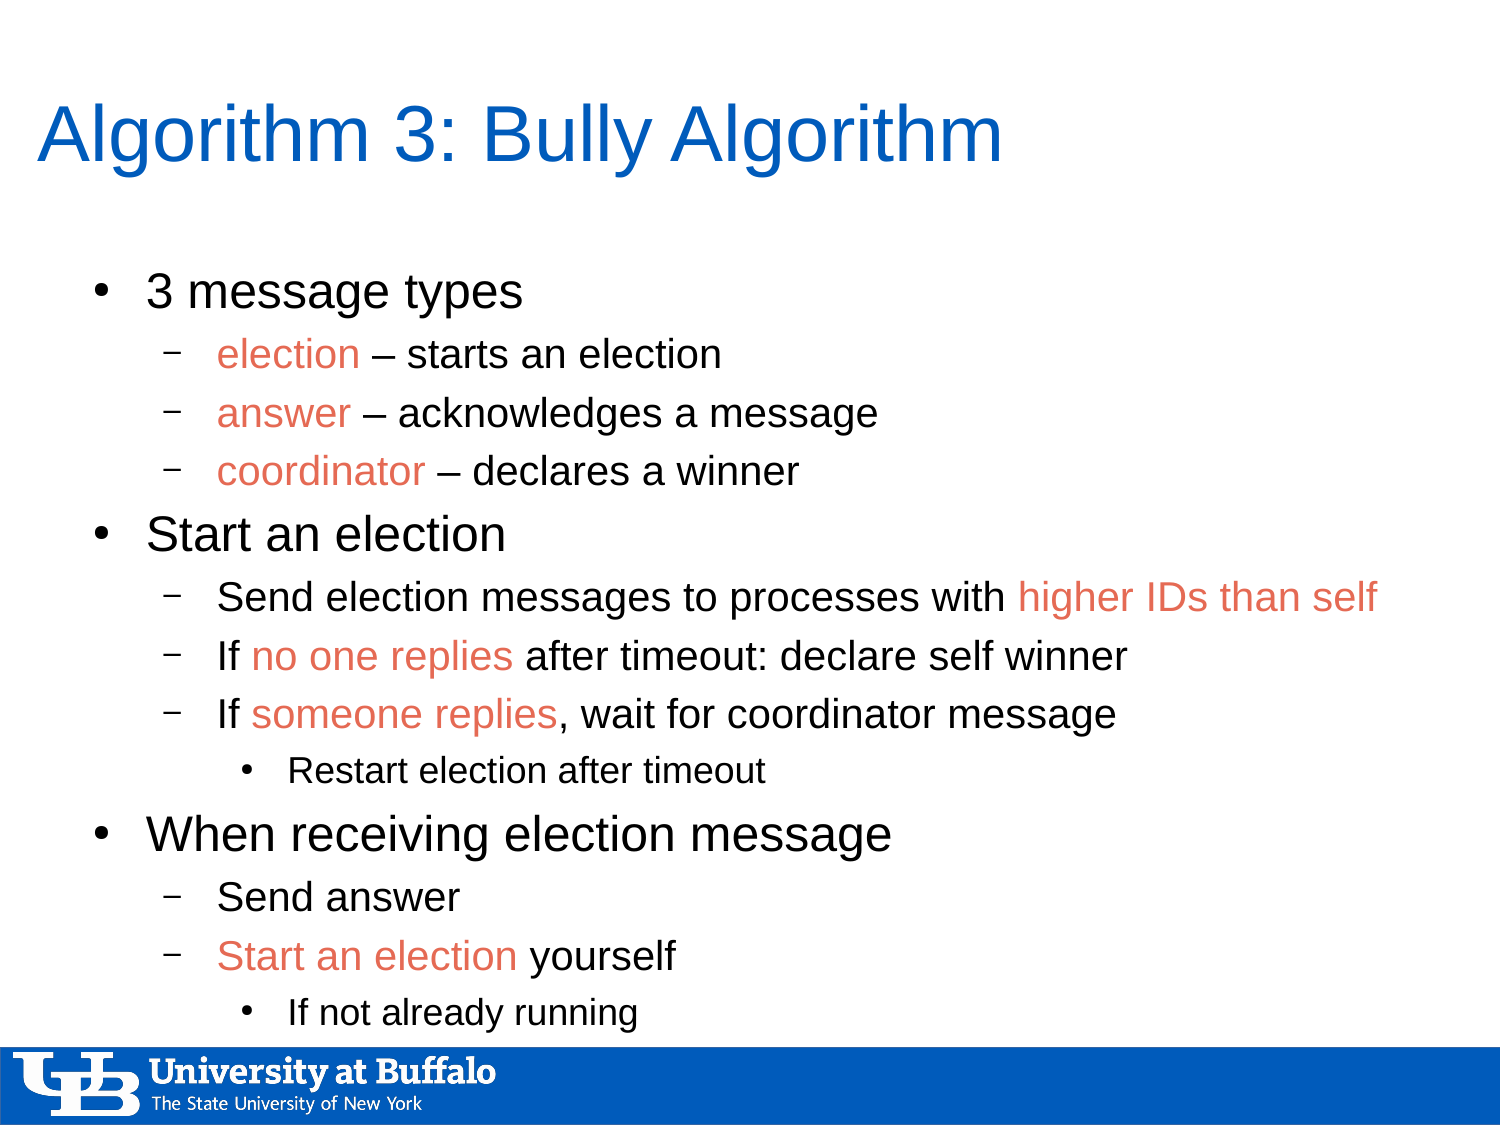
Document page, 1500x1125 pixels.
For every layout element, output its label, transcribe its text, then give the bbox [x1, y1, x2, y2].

title Algorithm 3: Bully Algorithm [37, 40, 1388, 228]
list 3 message types election – starts an election answer – acknowledges a message coordinator – declares a winner Start an election Send election messages to processes with higher IDs than self If no one replies after timeout: declare self winner If someone replies, wait for coordinator message Restart election after timeout When receiving election message Send answer Start an election yourself If not already running [75, 263, 1425, 916]
picture [13, 1052, 496, 1116]
